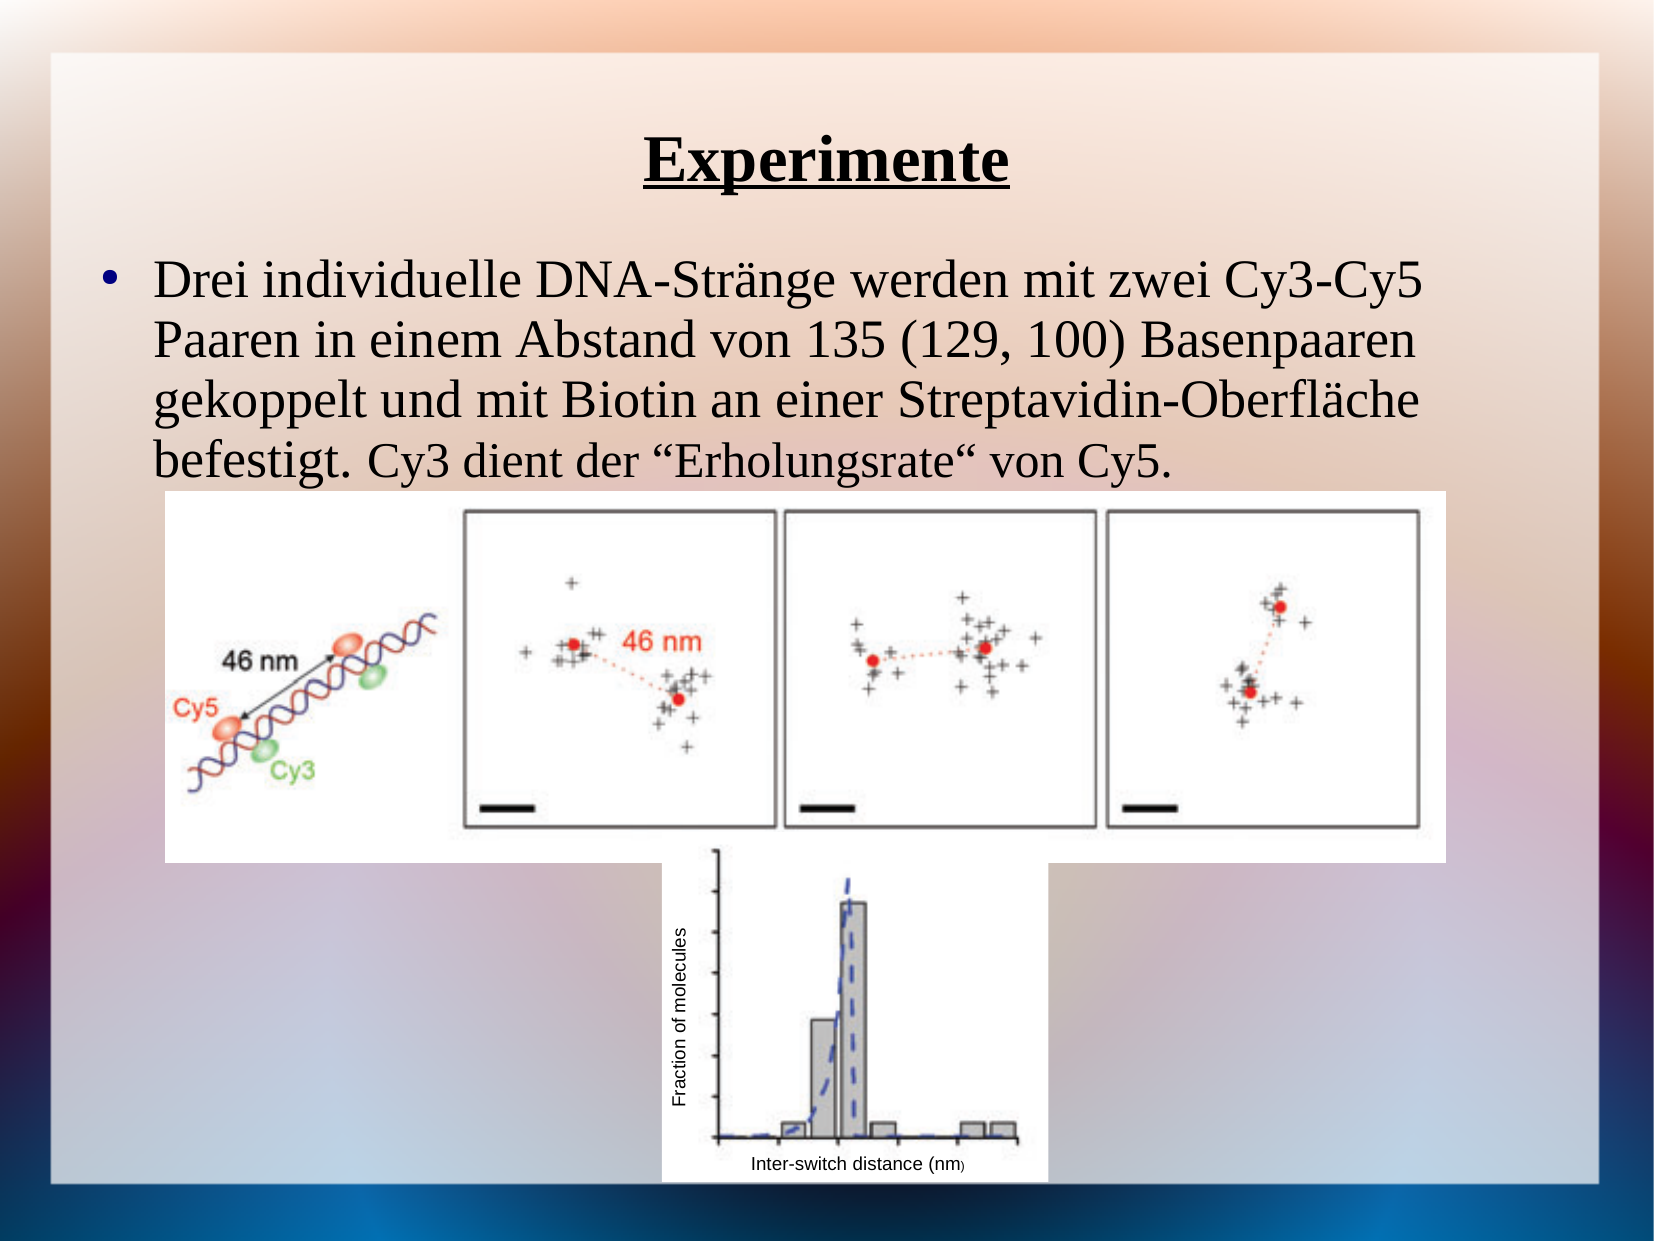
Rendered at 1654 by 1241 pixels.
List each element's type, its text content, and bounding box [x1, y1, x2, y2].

list Drei individuelle DNA-Stränge werden mit zwei Cy3-Cy5 Paaren in einem Abstand von 135 (129, 100) Basenpaaren gekoppelt und mit Biotin an einer Streptavidin-Oberfläche befestigt. Cy3 dient der “Erholungsrate“ von Cy5. [82, 248, 1571, 993]
text_box Inter-switch distance (nm) [736, 1145, 981, 1182]
picture [0, 0, 1654, 1241]
title Experimente [82, 55, 1571, 248]
text_box Fraction of molecules [661, 897, 697, 1123]
